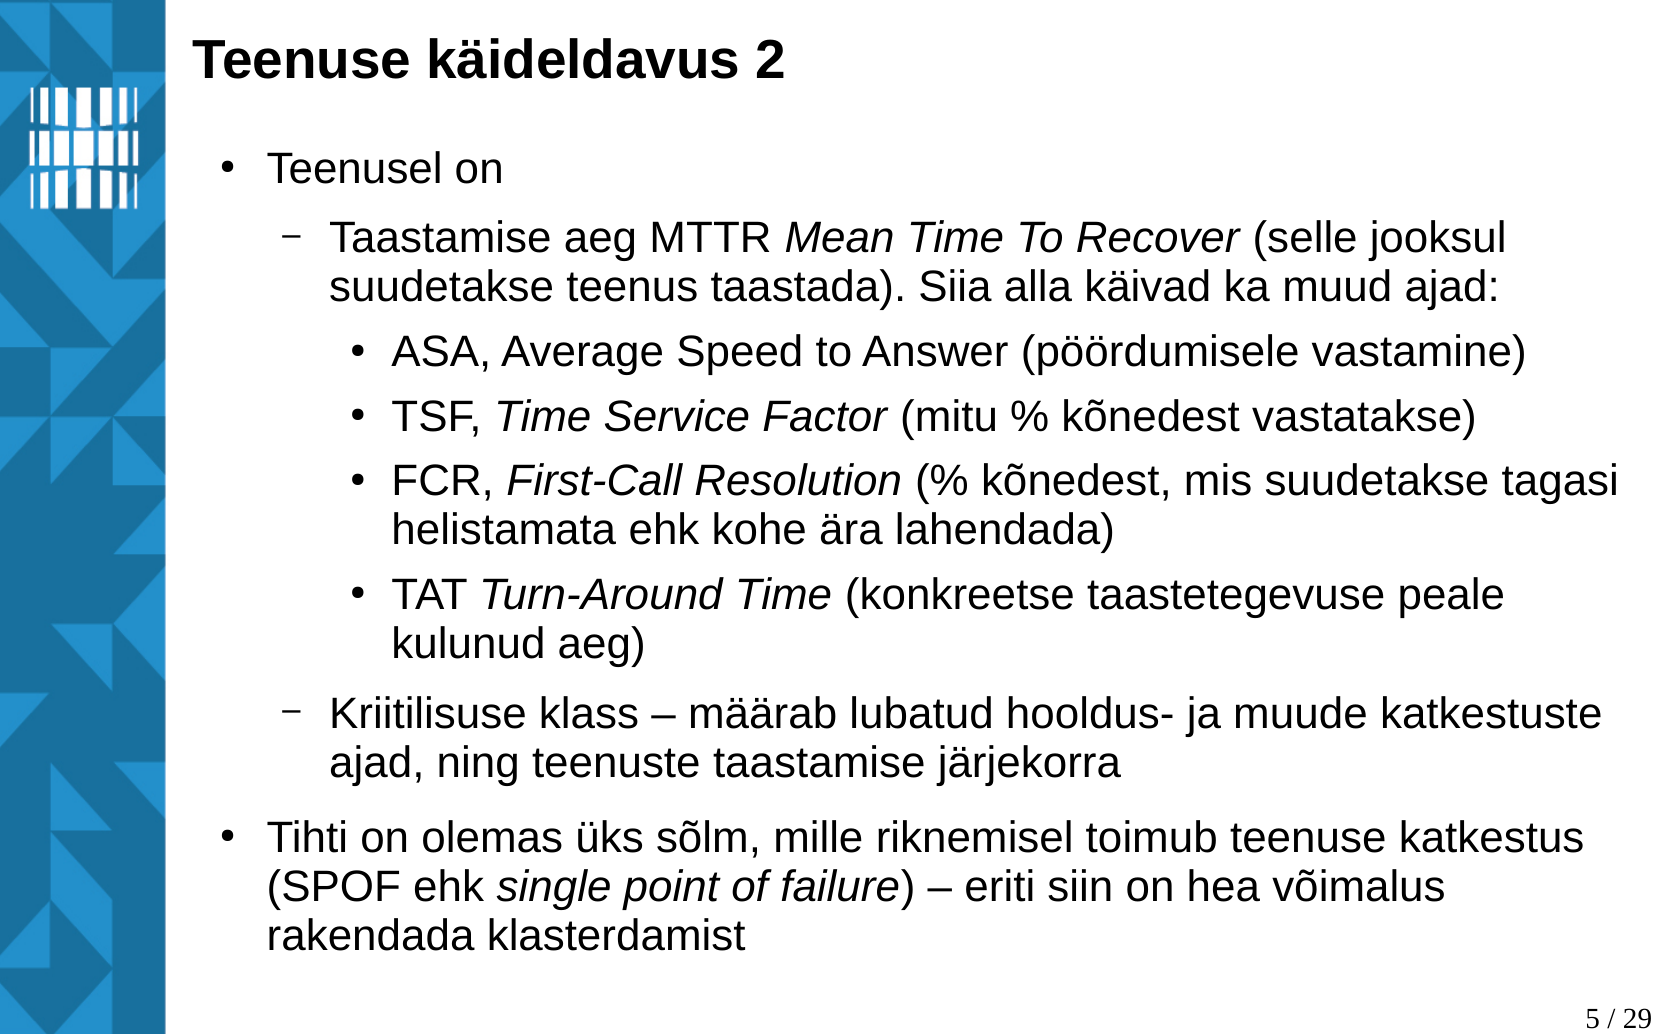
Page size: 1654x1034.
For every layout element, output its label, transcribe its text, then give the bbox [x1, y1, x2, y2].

list Teenusel on Taastamise aeg MTTR Mean Time To Recover (selle jooksul suudetakse teenus taastada). Siia alla käivad ka muud ajad: ASA, Average Speed to Answer (pöördumisele vastamine) TSF, Time Service Factor (mitu % kõnedest vastatakse) FCR, First-Call Resolution (% kõnedest, mis suudetakse tagasi helistamata ehk kohe ära lahendada) TAT Turn-Around Time (konkreetse taastetegevuse peale kulunud aeg) Kriitilisuse klass – määrab lubatud hooldus- ja muude katkestuste ajad, ning teenuste taastamise järjekorra Tihti on olemas üks sõlm, mille riknemisel toimub teenuse katkestus (SPOF ehk single point of failure) – eriti siin on hea võimalus rakendada klasterdamist [204, 143, 1625, 975]
title Teenuse käideldavus 2 [192, 17, 1595, 101]
